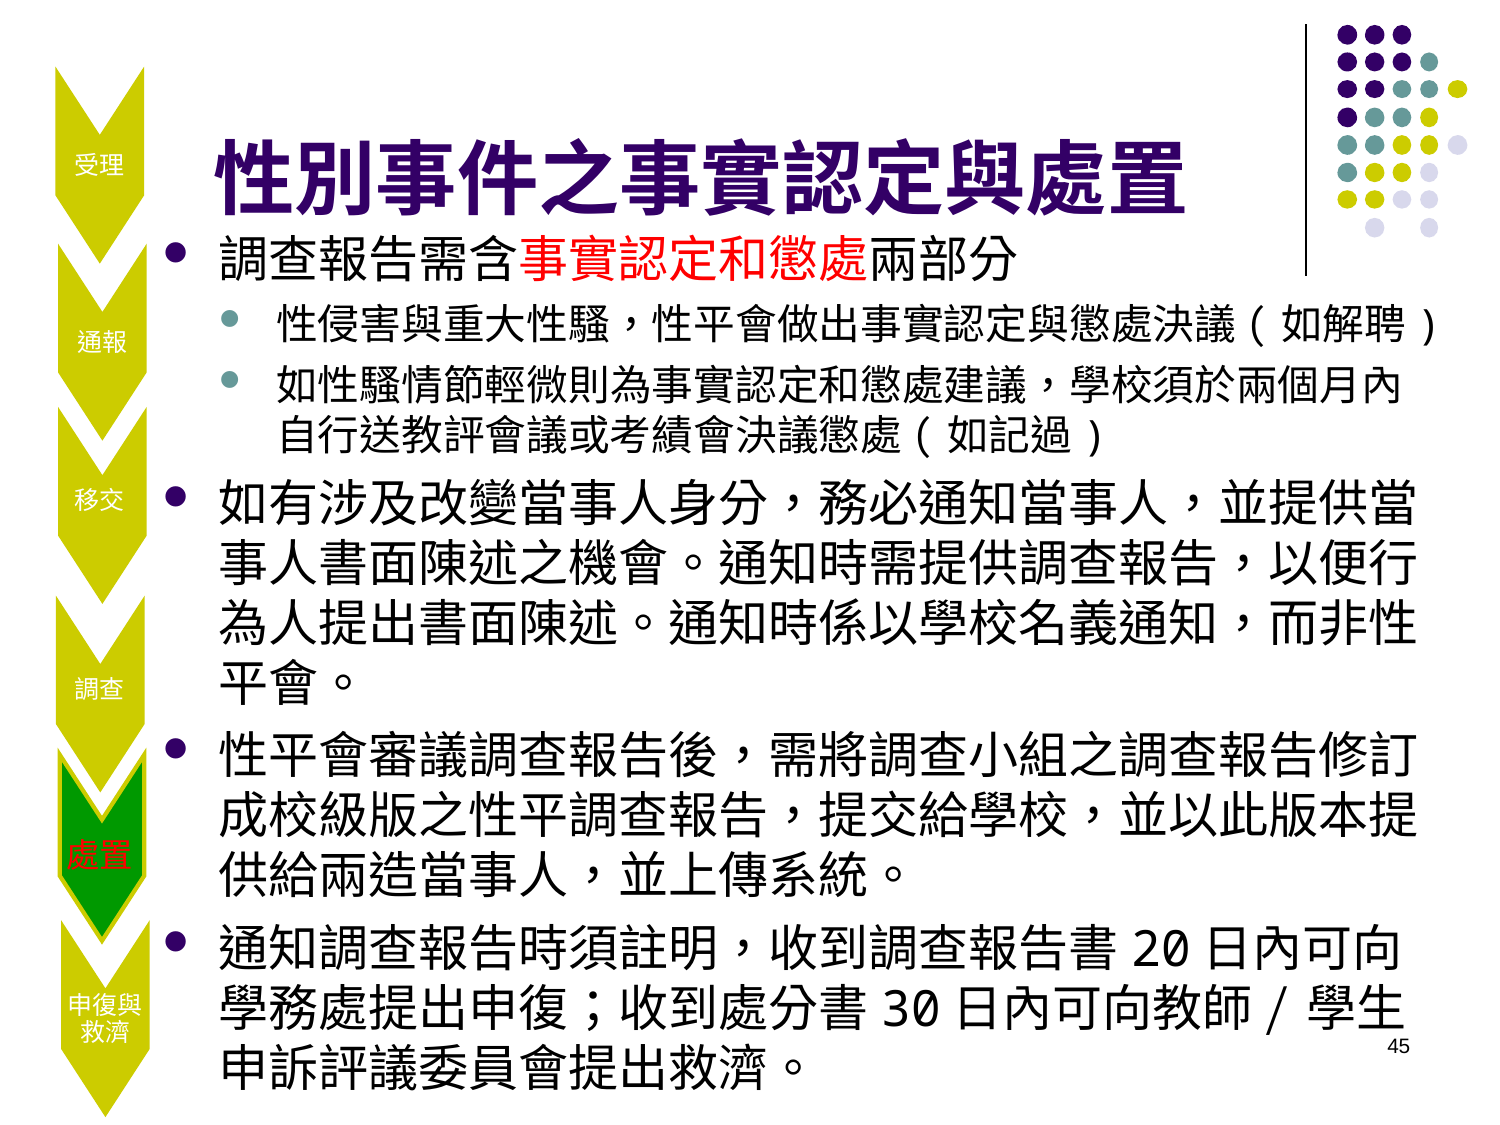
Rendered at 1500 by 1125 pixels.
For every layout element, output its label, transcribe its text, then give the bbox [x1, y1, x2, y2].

text_box [57, 73, 143, 138]
title 性別事件之事實認定與處置 [198, 20, 1313, 220]
text_box [59, 754, 145, 878]
text_box 處置 [57, 828, 143, 885]
text_box 申復與救濟 [63, 992, 148, 1049]
text_box 移交 [57, 473, 143, 530]
text_box [57, 195, 142, 260]
text_box [63, 1049, 148, 1114]
text_box [57, 719, 143, 789]
text_box 受理 [57, 138, 143, 195]
text_box [65, 885, 139, 941]
text_box [60, 413, 145, 601]
text_box [60, 372, 145, 437]
text_box [60, 250, 145, 315]
text_box [60, 413, 99, 473]
text_box 通報 [60, 315, 145, 372]
text_box 調查 [57, 662, 143, 719]
text_box [104, 602, 143, 662]
text_box [63, 927, 148, 992]
text_box [57, 602, 97, 662]
list 調查報告需含事實認定和懲處兩部分 性侵害與重大性騷，性平會做出事實認定與懲處決議(如解聘) 如性騷情節輕微則為事實認定和懲處建議，學校須於兩個月內自行送教評會議或考績會決議懲處(如記過) 如有涉及改變當事人身分，務必通知當事人，並提供當事人書面陳述之機會。通知時需提供調查報告，以便行為人提出書面陳述。通知時係以學校名義通知，而非性平會。 性平會審議調查報告後，需將調查小組之調查報告修訂成校級版之性平調查報告，提交給學校，並以此版本提供給兩造當事人，並上傳系統。 通知調查報告時須註明，收到調查報告書20日內可向學務處提出申復；收到處分書30日內可向教師/學生申訴評議委員會提出救濟。 [147, 220, 1459, 1114]
